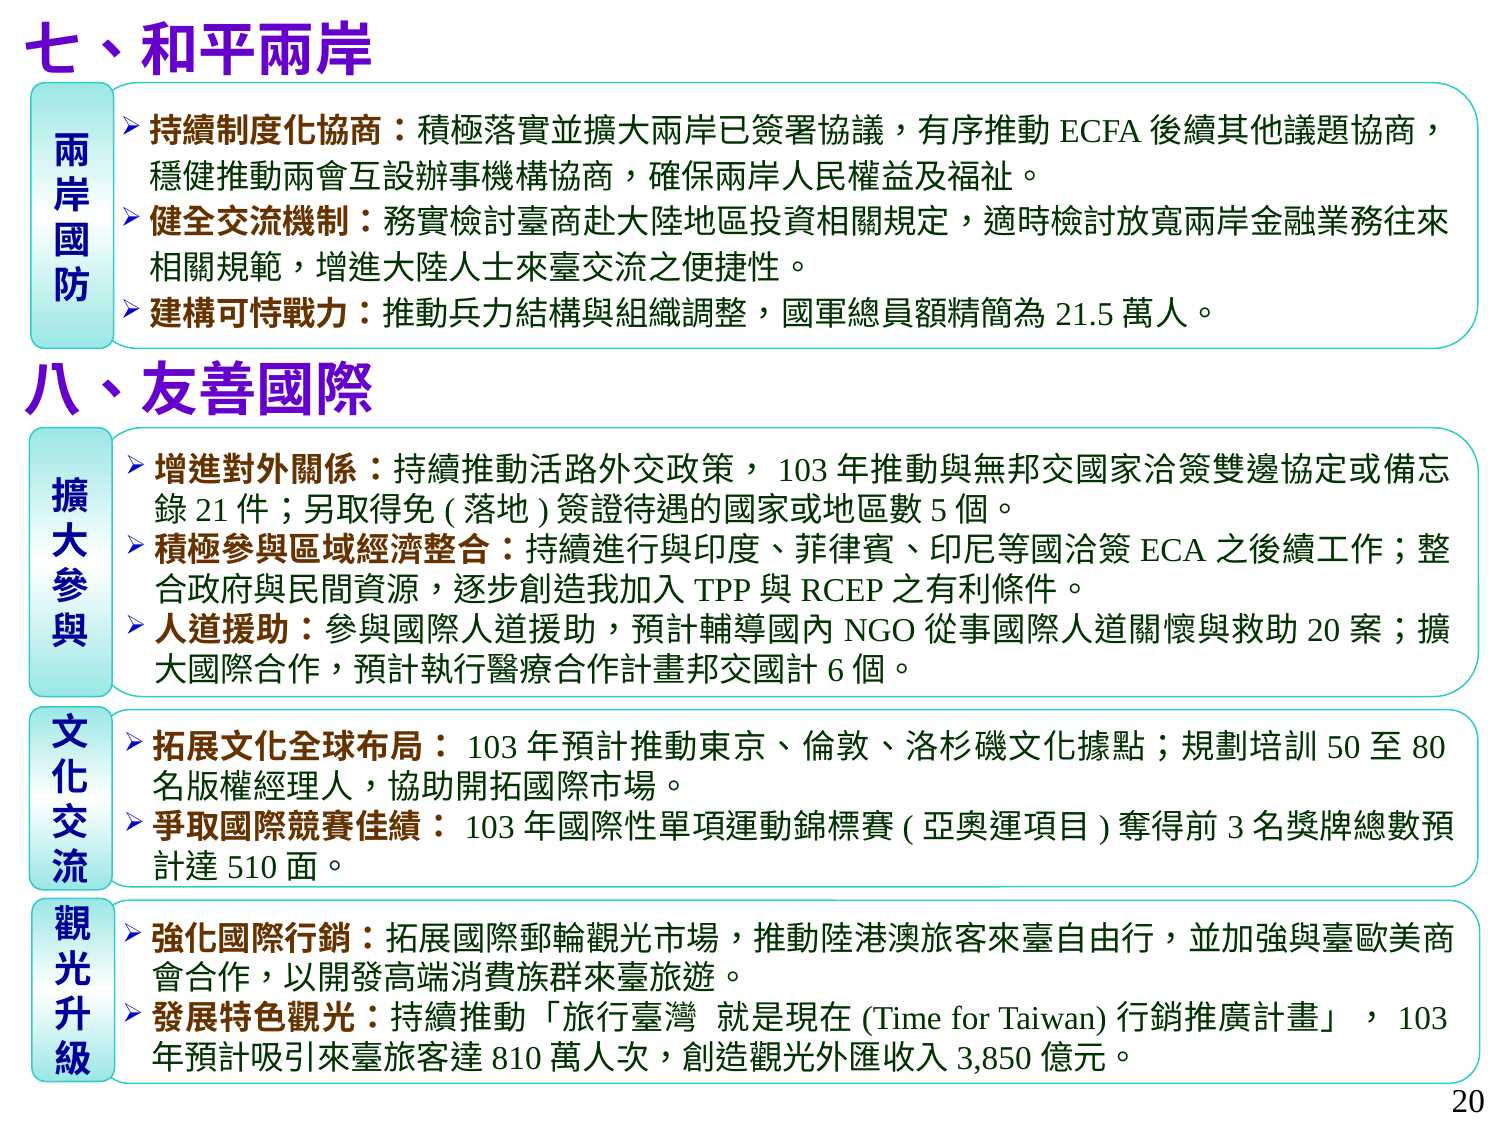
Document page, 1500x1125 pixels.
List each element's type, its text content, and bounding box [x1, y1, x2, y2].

text_box 八、友善國際 [23, 352, 703, 438]
text_box 觀光升級 [31, 898, 115, 1082]
text_box 增進對外關係：持續推動活路外交政策，103年推動與無邦交國家洽簽雙邊協定或備忘錄21件；另取得免(落地)簽證待遇的國家或地區數5個。 積極參與區域經濟整合：持續進行與印度、菲律賓、印尼等國洽簽ECA之後續工作；整合政府與民間資源，逐步創造我加入TPP與RCEP之有利條件。 人道援助：參與國際人道援助，預計輔導國內NGO從事國際人道關懷與救助20案；擴大國際合作，預計執行醫療合作計畫邦交國計6個。 [112, 427, 1479, 697]
text_box 兩岸國防 [30, 82, 114, 349]
text_box 持續制度化協商：積極落實並擴大兩岸已簽署協議，有序推動ECFA後續其他議題協商，穩健推動兩會互設辦事機構協商，確保兩岸人民權益及福祉。 健全交流機制：務實檢討臺商赴大陸地區投資相關規定，適時檢討放寬兩岸金融業務往來相關規範，增進大陸人士來臺交流之便捷性。 建構可恃戰力：推動兵力結構與組織調整，國軍總員額精簡為21.5萬人。 [113, 82, 1478, 349]
text_box 文化交流 [29, 706, 113, 890]
text_box 擴大參與 [29, 438, 113, 697]
text_box 強化國際行銷：拓展國際郵輪觀光市場，推動陸港澳旅客來臺自由行，並加強與臺歐美商會合作，以開發高端消費族群來臺旅遊。 發展特色觀光：持續推動「旅行臺灣 就是現在(Time for Taiwan)行銷推廣計畫」，103年預計吸引來臺旅客達810萬人次，創造觀光外匯收入3,850億元。 [111, 900, 1480, 1084]
text_box <編號> [1149, 1060, 1500, 1125]
text_box 拓展文化全球布局：103年預計推動東京、倫敦、洛杉磯文化據點；規劃培訓50至80名版權經理人，協助開拓國際市場。 爭取國際競賽佳績：103年國際性單項運動錦標賽(亞奧運項目)奪得前3名獎牌總數預計達510面。 [112, 709, 1478, 887]
text_box 七、和平兩岸 [23, 11, 703, 98]
